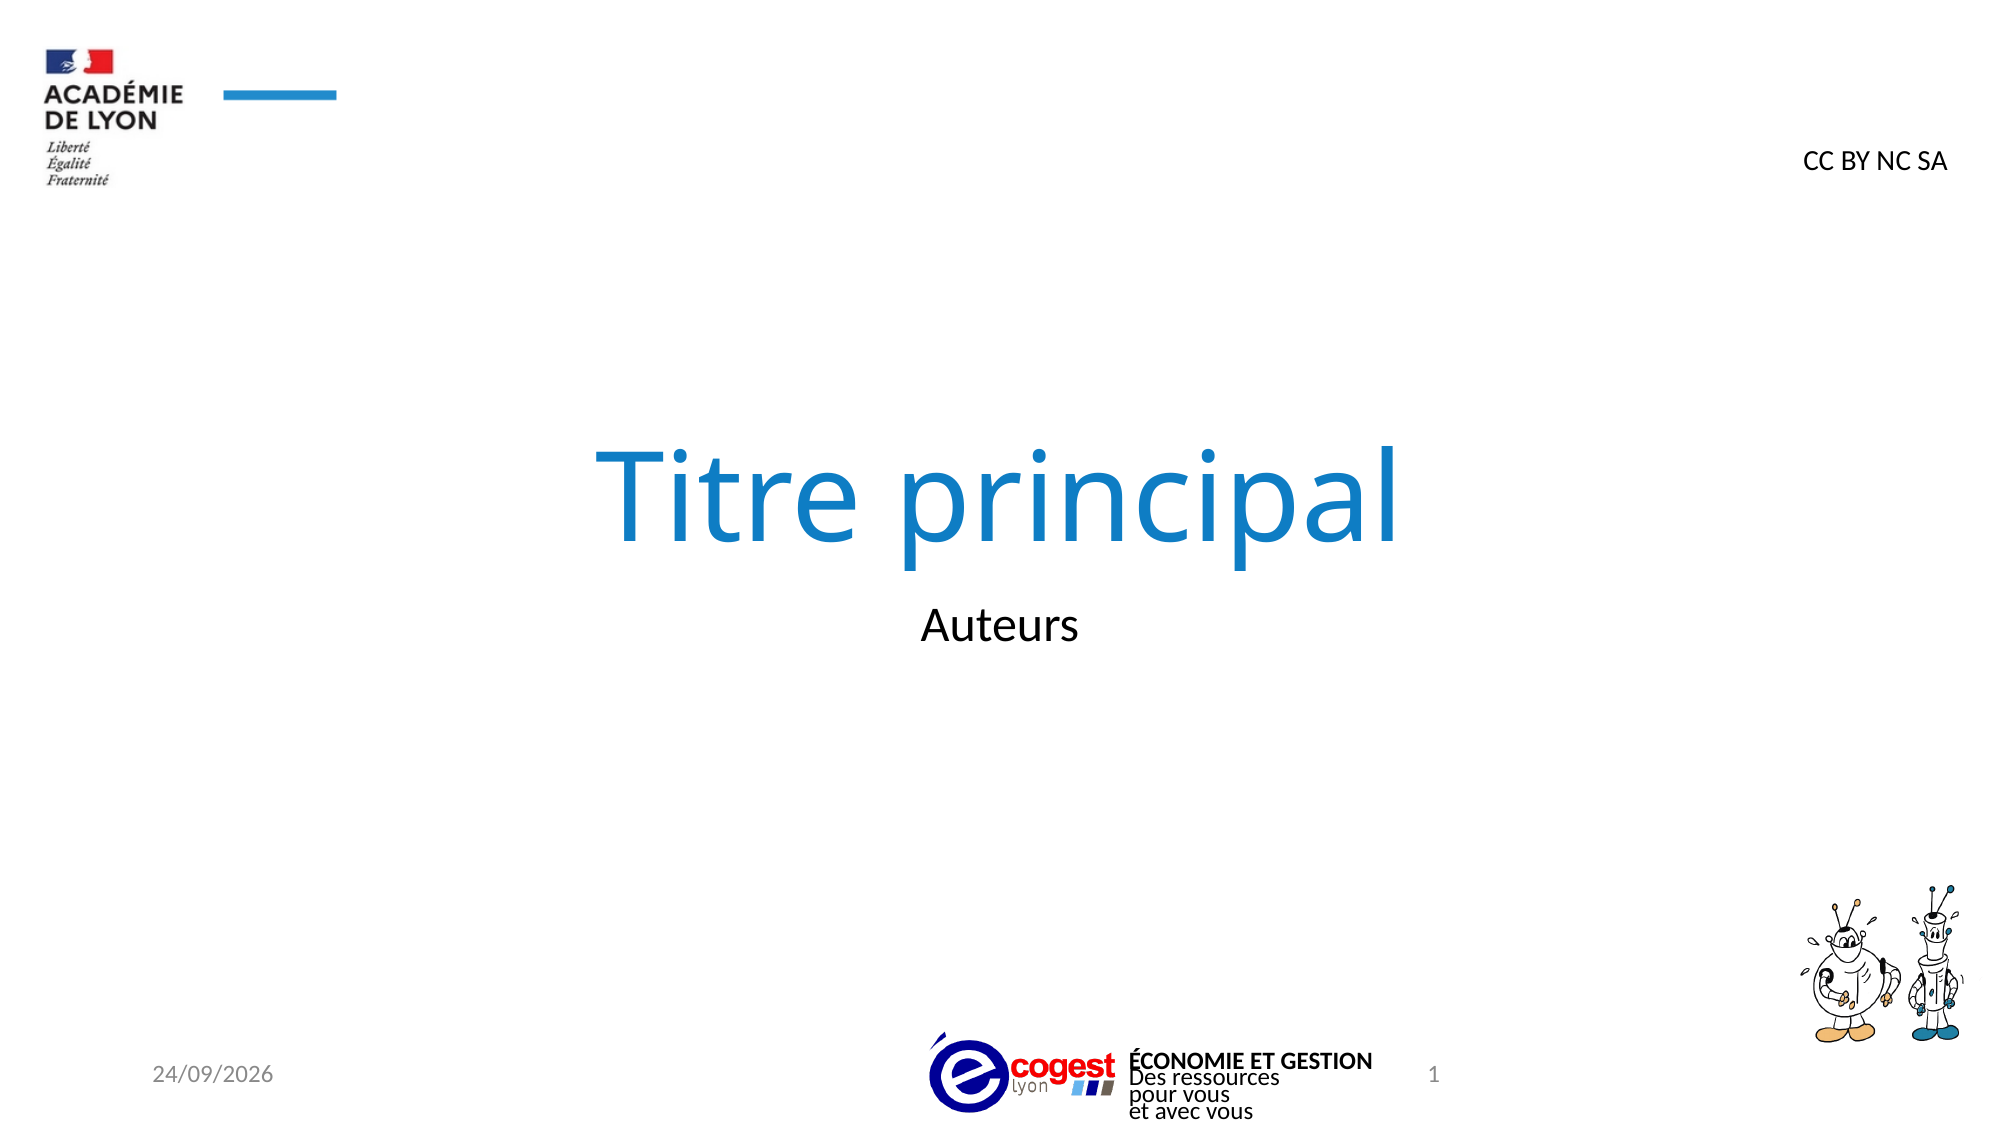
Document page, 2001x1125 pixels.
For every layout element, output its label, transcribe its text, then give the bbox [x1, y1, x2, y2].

text_box 07/11/2022 [137, 1042, 588, 1103]
text_box CC BY NC SA [1788, 133, 2000, 185]
text_box 1 [1412, 1042, 1863, 1103]
title Titre principal [249, 184, 1750, 576]
text_box ÉCONOMIE ET GESTION Des ressources pour vous et avec vous [1113, 1050, 1400, 1122]
subtitle Auteurs [249, 590, 1750, 863]
